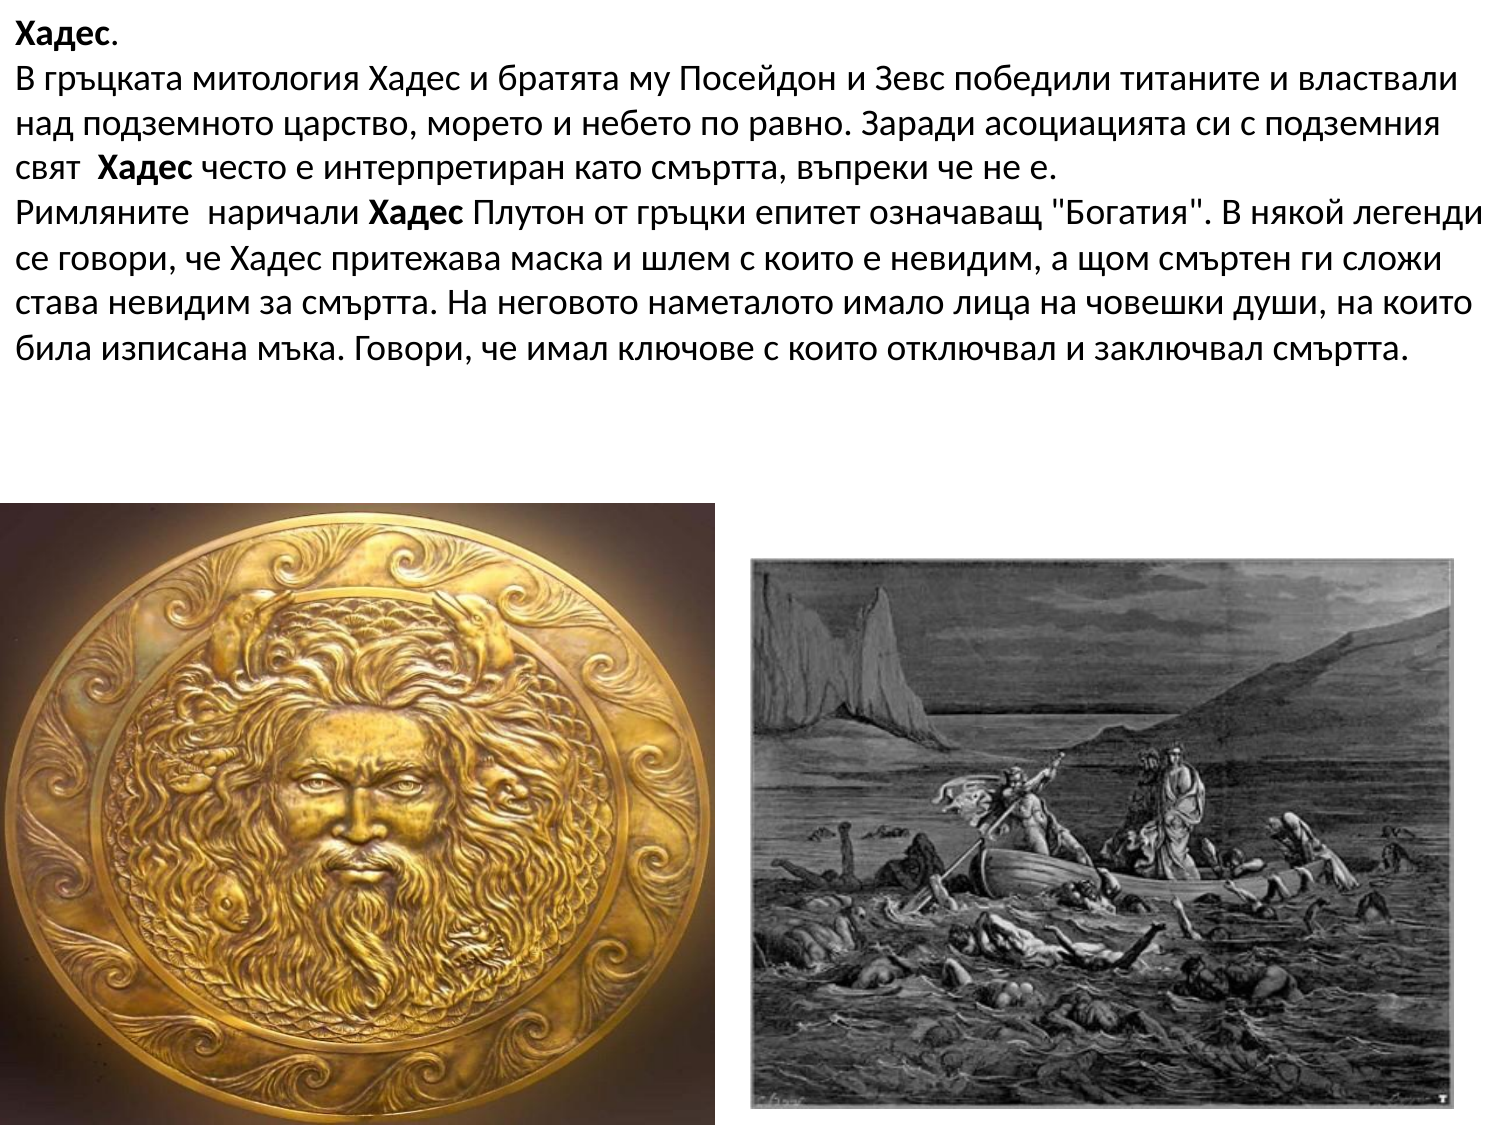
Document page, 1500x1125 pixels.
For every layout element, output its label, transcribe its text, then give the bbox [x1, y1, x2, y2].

picture [750, 558, 1454, 1109]
picture [0, 503, 715, 1125]
text_box Хадес. В гръцката митология Хадес и братята му Посейдон и Зевс победили титаните и властвали над подземното царство, морето и небето по равно. Заради асоциацията си с подземния свят Хадес често е интерпретиран като смъртта, въпреки че не е. Римляните наричали Хадес Плутон от гръцки епитет означаващ "Богатия". В някой легенди се говори, че Хадес притежава маска и шлем с които е невидим, а щом смъртен ги сложи става невидим за смъртта. На неговото наметалото имало лица на човешки души, на които била изписана мъка. Говори, че имал ключове с които отключвал и заключвал смъртта. [0, 0, 1500, 375]
